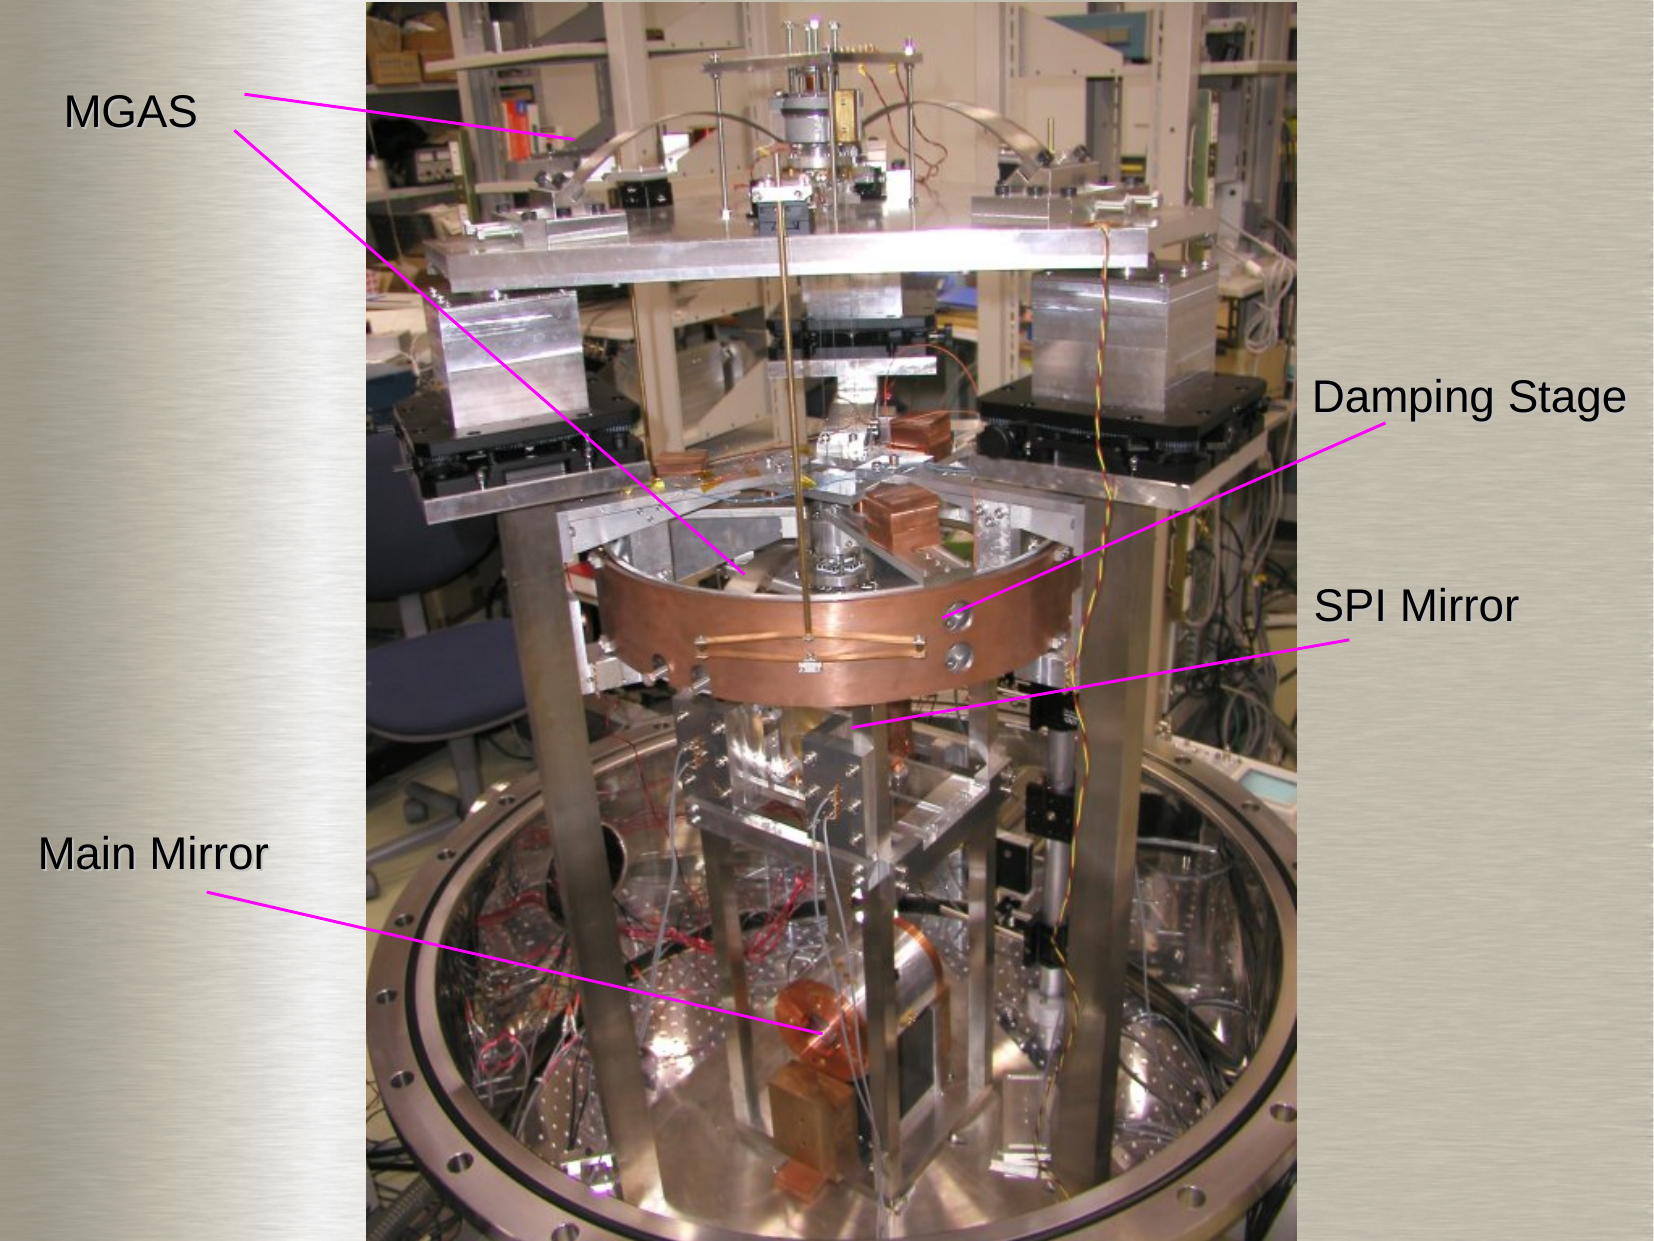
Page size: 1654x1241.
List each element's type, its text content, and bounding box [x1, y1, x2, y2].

text_box Main Mirror [22, 820, 280, 887]
text_box SPI Mirror [1298, 573, 1531, 640]
text_box Damping Stage [1297, 363, 1637, 430]
text_box MGAS [48, 78, 211, 145]
picture [0, 0, 1654, 1241]
